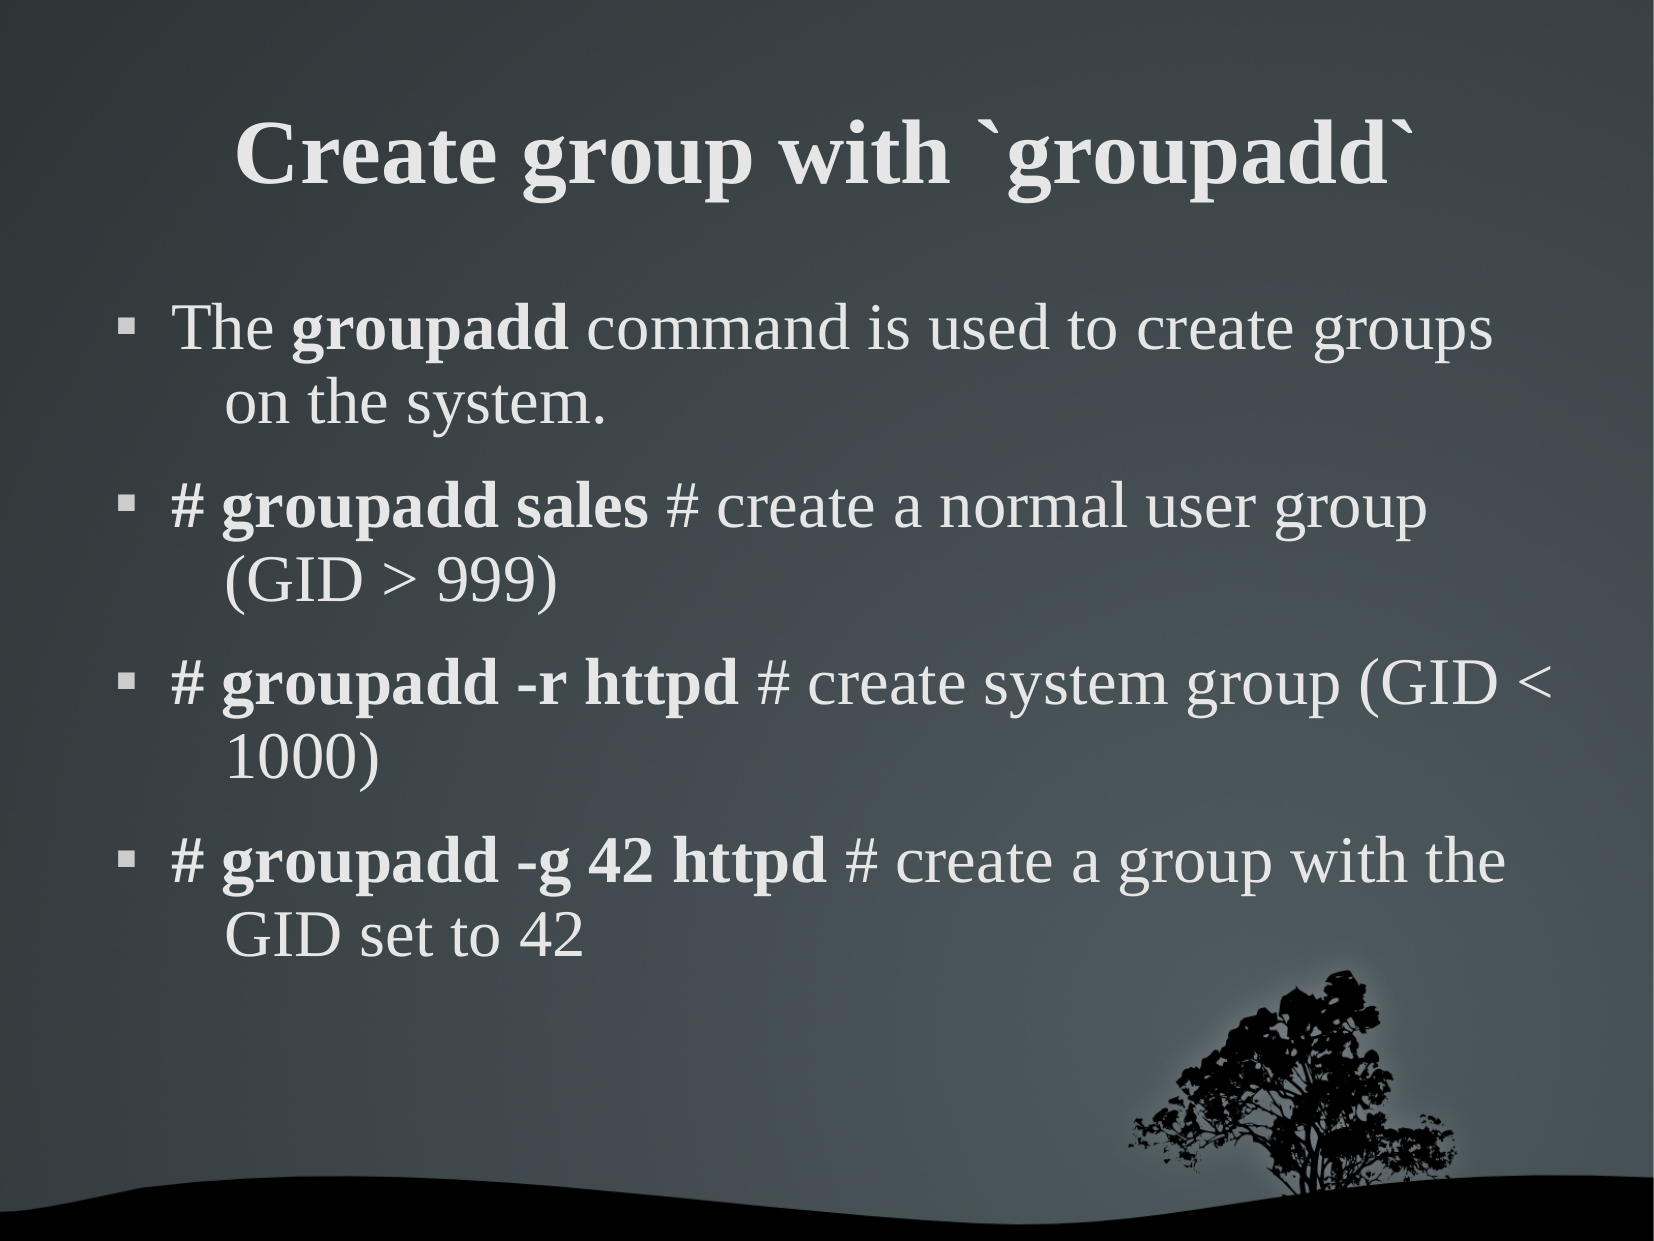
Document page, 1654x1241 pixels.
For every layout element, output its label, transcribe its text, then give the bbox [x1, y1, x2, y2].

list The groupadd command is used to create groups on the system. # groupadd sales # create a normal user group (GID > 999) # groupadd -r httpd # create system group (GID < 1000) # groupadd -g 42 httpd # create a group with the GID set to 42 [82, 290, 1571, 1109]
picture [0, 0, 1654, 1241]
title Create group with `groupadd` [82, 49, 1571, 257]
